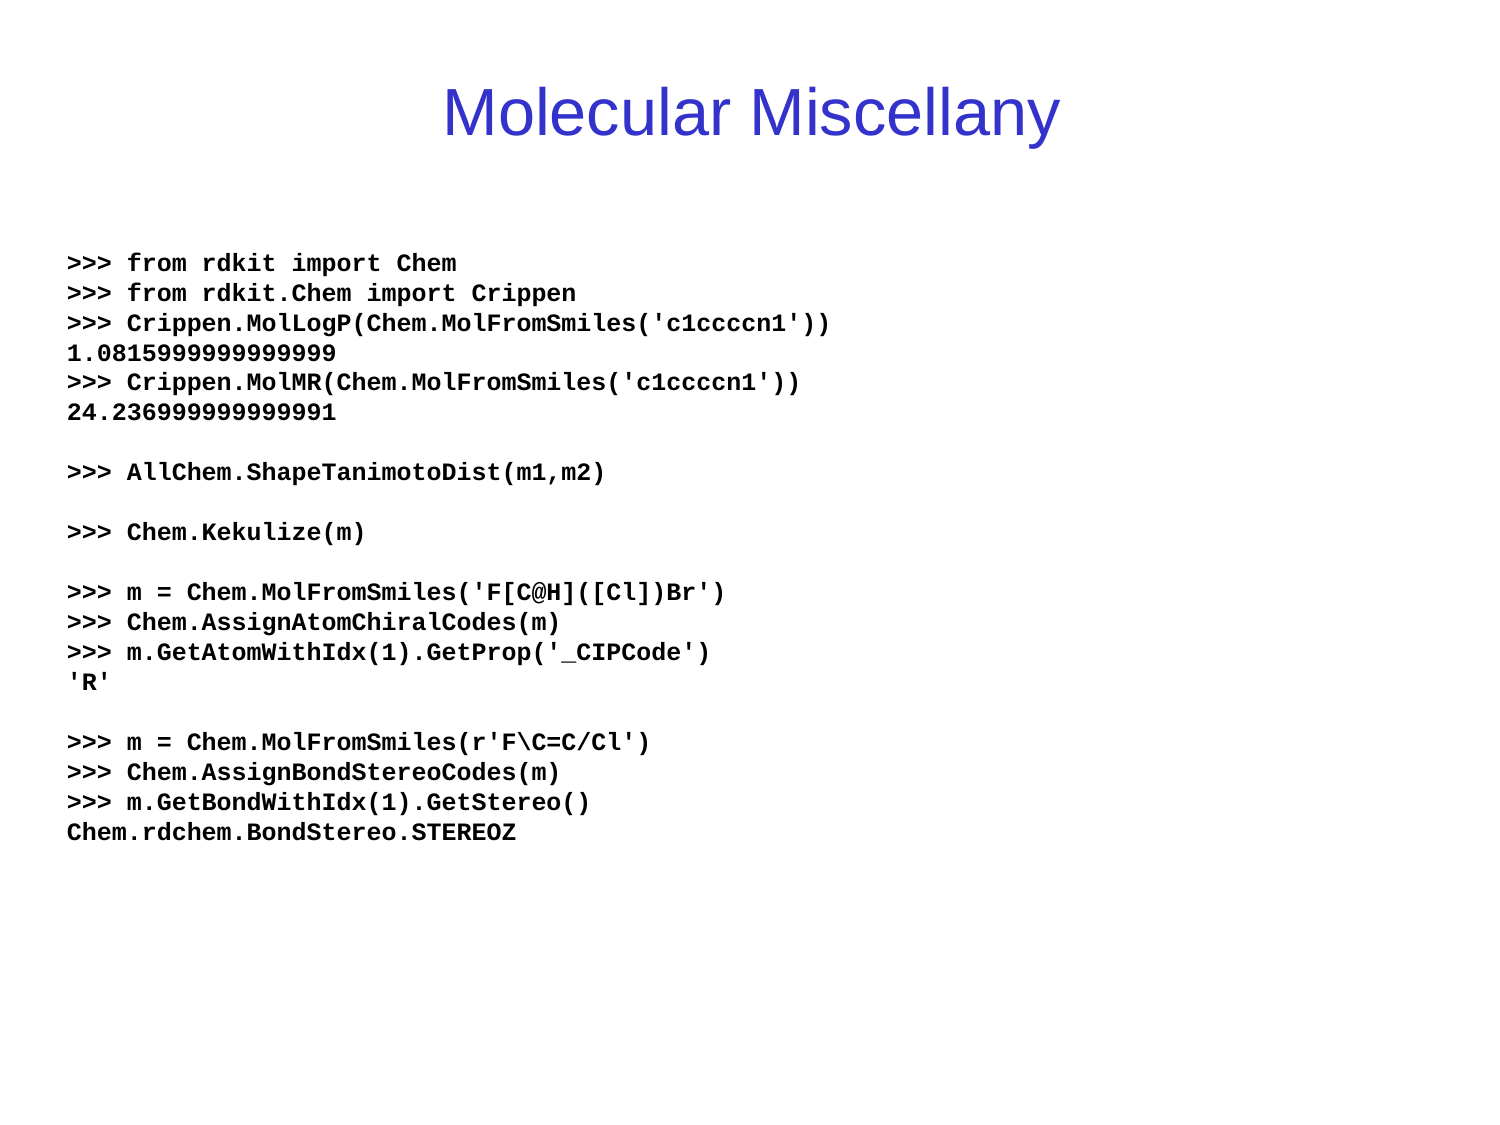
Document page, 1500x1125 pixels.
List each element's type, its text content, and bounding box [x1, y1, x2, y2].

text_box >>> from rdkit import Chem >>> from rdkit.Chem import Crippen >>> Crippen.MolLogP(Chem.MolFromSmiles('c1ccccn1')) 1.0815999999999999 >>> Crippen.MolMR(Chem.MolFromSmiles('c1ccccn1')) 24.236999999999991 >>> AllChem.ShapeTanimotoDist(m1,m2) >>> Chem.Kekulize(m) >>> m = Chem.MolFromSmiles('F[C@H]([Cl])Br') >>> Chem.AssignAtomChiralCodes(m) >>> m.GetAtomWithIdx(1).GetProp('_CIPCode') 'R' >>> m = Chem.MolFromSmiles(r'F\C=C/Cl') >>> Chem.AssignBondStereoCodes(m) >>> m.GetBondWithIdx(1).GetStereo() Chem.rdchem.BondStereo.STEREOZ [52, 238, 1200, 853]
title Molecular Miscellany [116, 14, 1388, 203]
